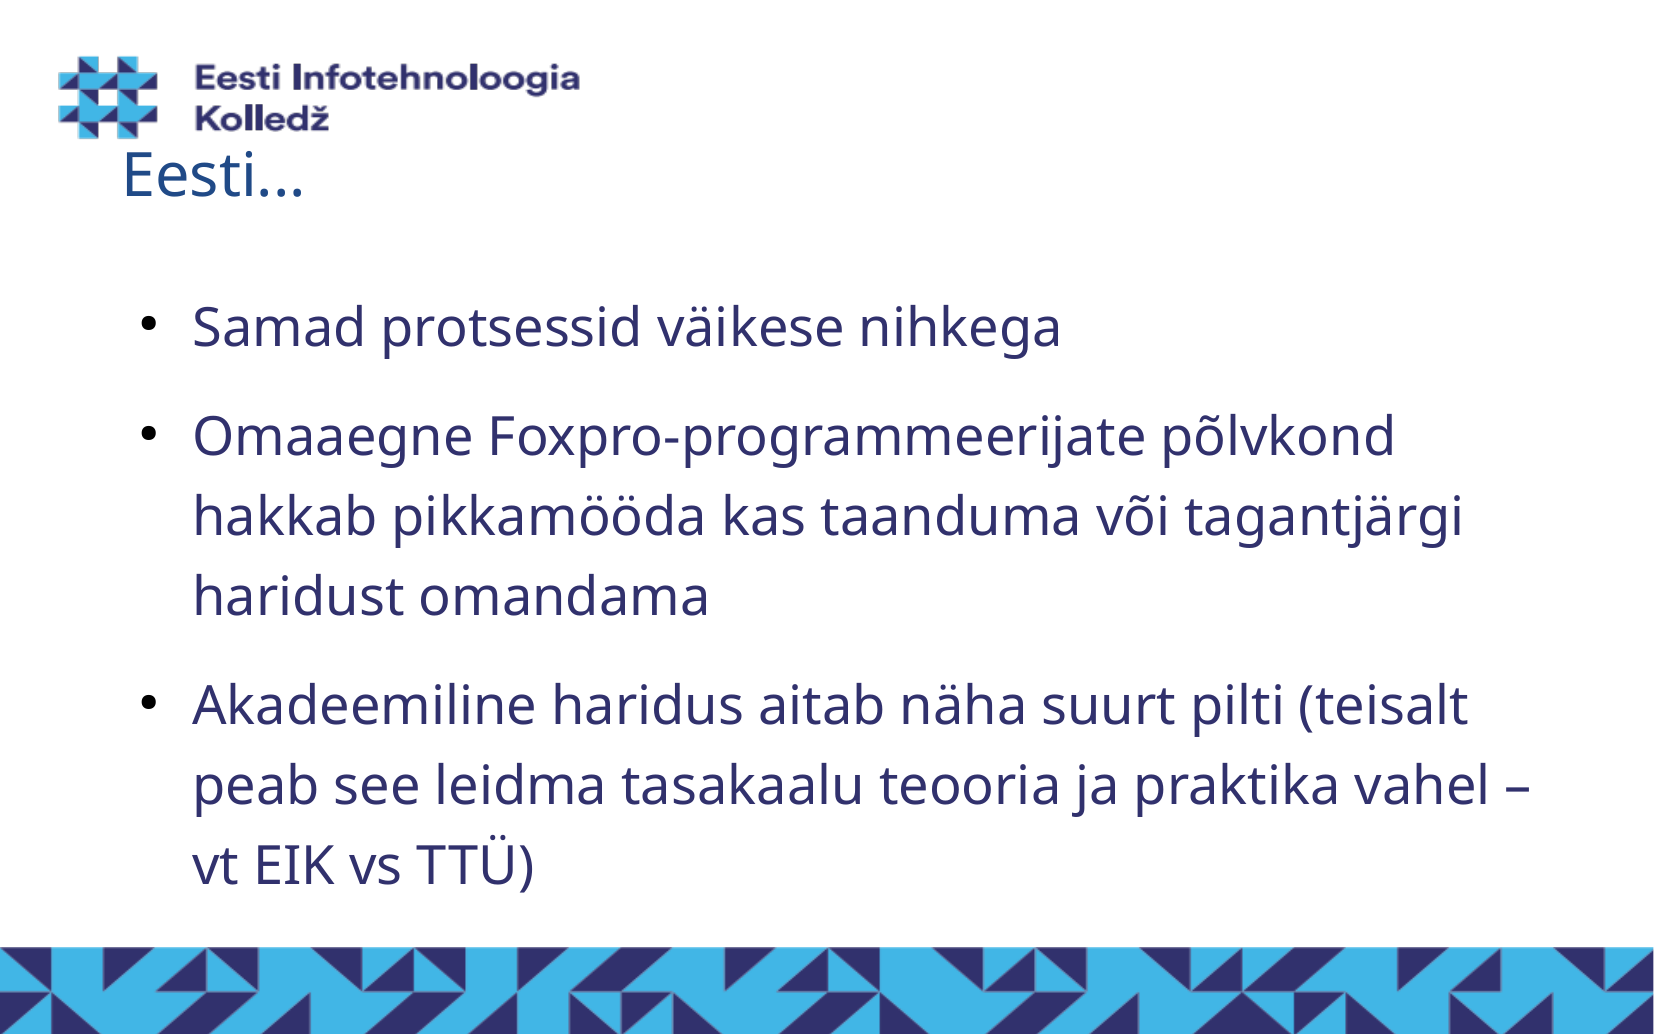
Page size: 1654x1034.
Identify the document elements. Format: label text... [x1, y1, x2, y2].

title Eesti... [121, 85, 1534, 259]
list Samad protsessid väikese nihkega Omaaegne Foxpro-programmeerijate põlvkond hakkab pikkamööda kas taanduma või tagantjärgi haridust omandama Akadeemiline haridus aitab näha suurt pilti (teisalt peab see leidma tasakaalu teooria ja praktika vahel – vt EIK vs TTÜ) [121, 287, 1534, 939]
